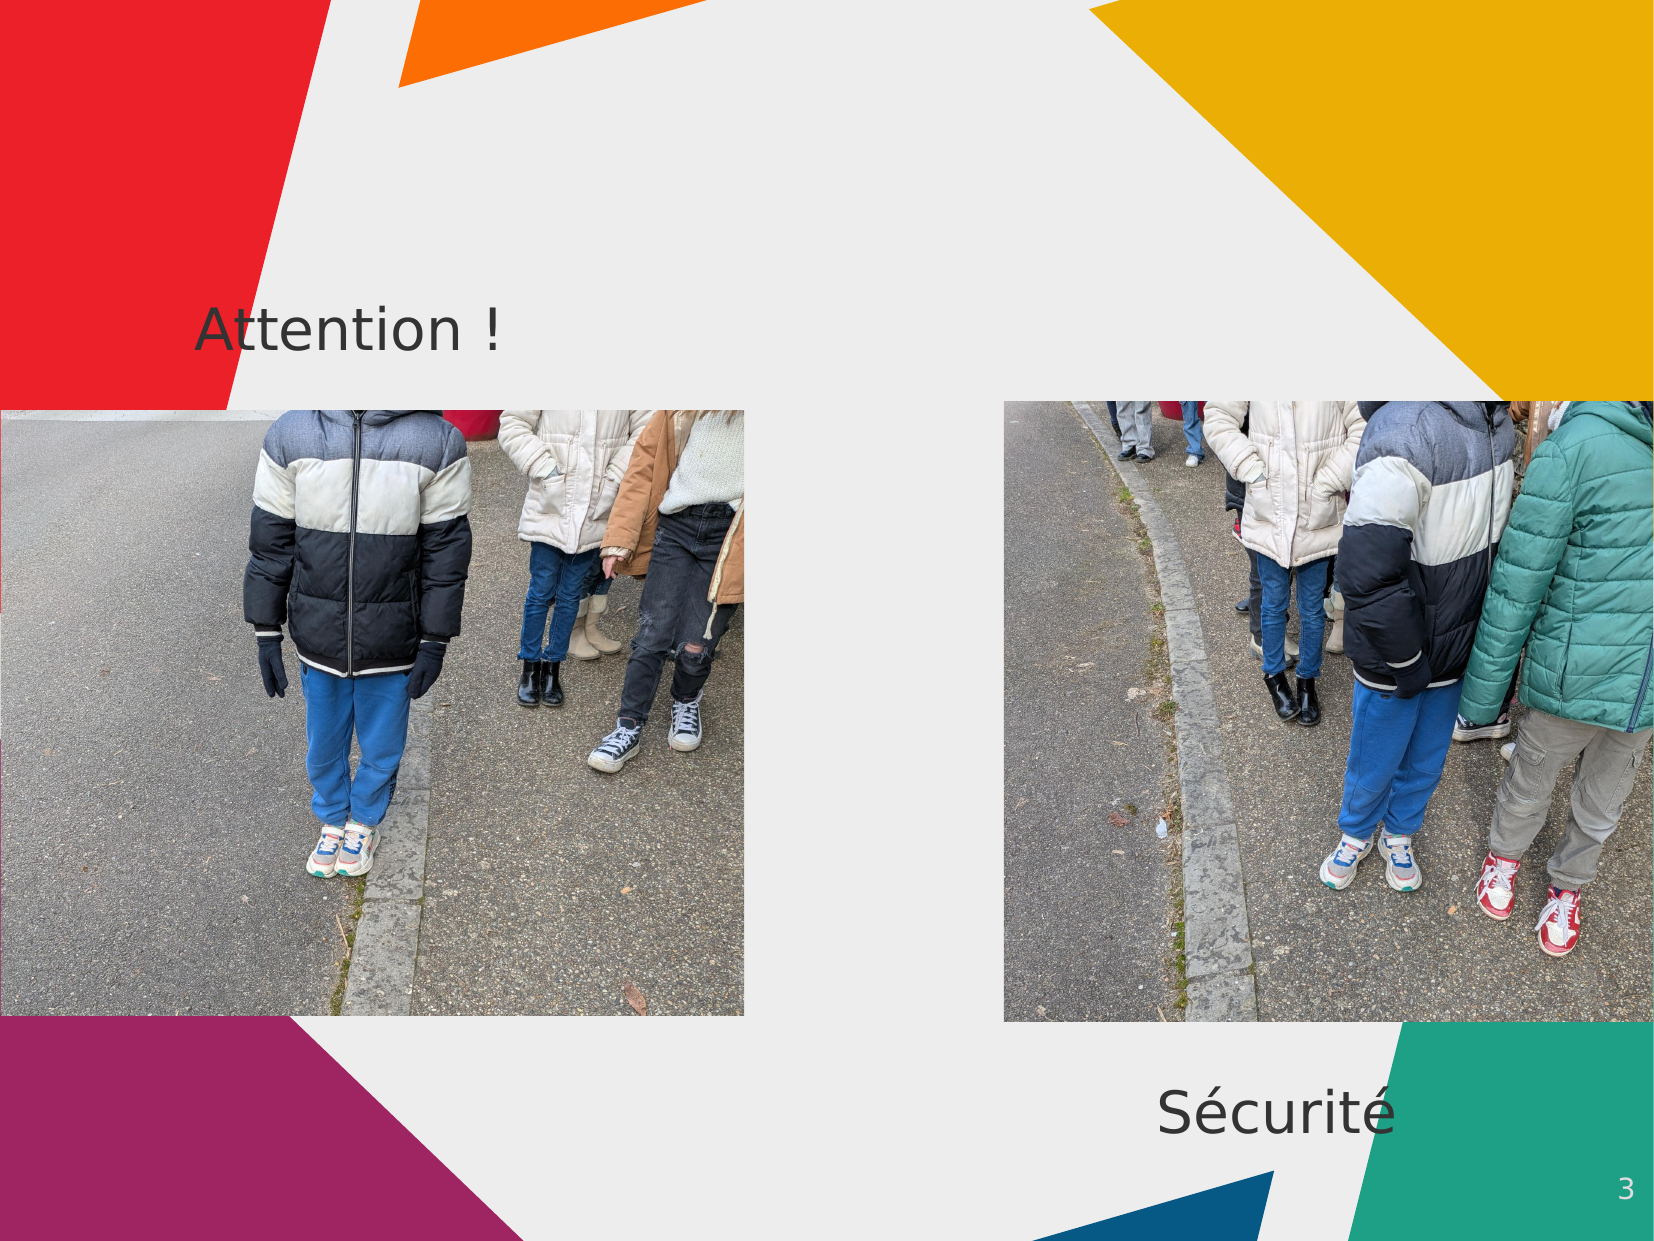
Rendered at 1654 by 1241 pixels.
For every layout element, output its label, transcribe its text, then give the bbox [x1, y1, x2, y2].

title Attention ! [0, 226, 718, 434]
picture [1003, 401, 1654, 1009]
title Sécurité [936, 1009, 1654, 1217]
picture [0, 410, 745, 1016]
